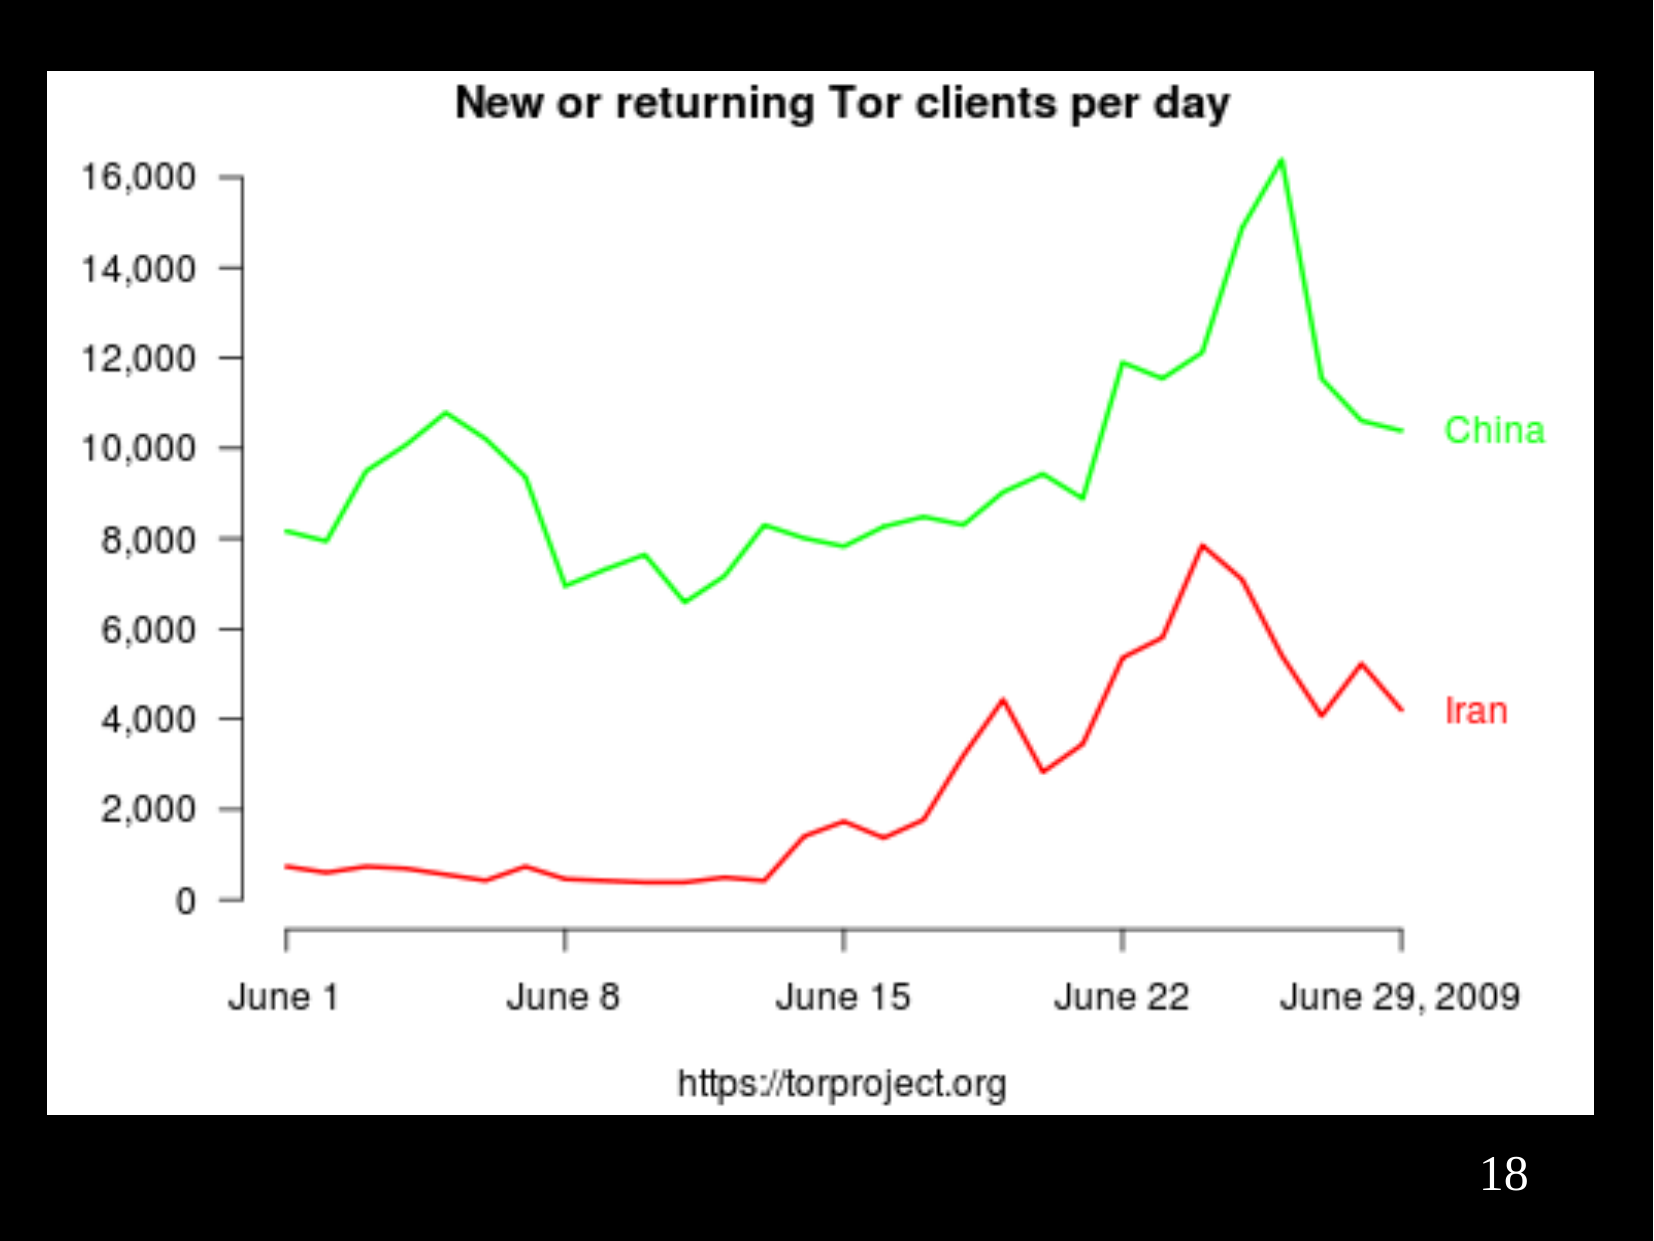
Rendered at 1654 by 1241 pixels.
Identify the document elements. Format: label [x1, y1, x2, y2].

picture [47, 71, 1594, 1115]
